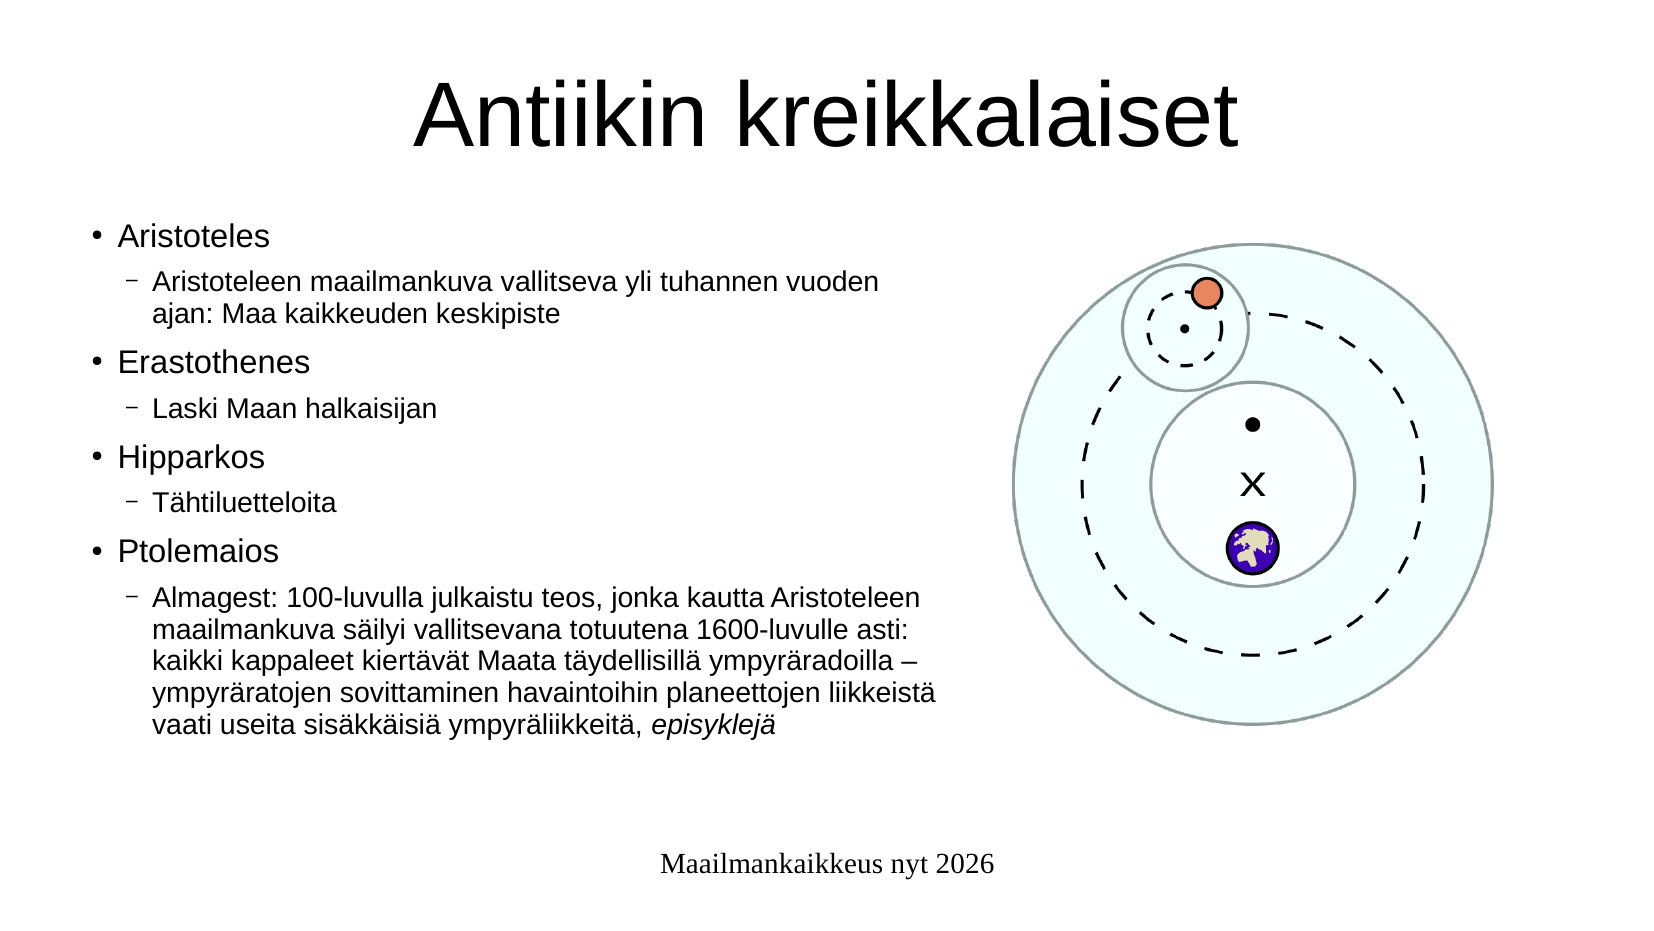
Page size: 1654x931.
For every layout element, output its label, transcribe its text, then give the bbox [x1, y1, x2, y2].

picture [992, 223, 1513, 745]
title Antiikin kreikkalaiset [82, 37, 1571, 193]
list Aristoteles Aristoteleen maailmankuva vallitseva yli tuhannen vuoden ajan: Maa kaikkeuden keskipiste Erastothenes Laski Maan halkaisijan Hipparkos Tähtiluetteloita Ptolemaios Almagest: 100-luvulla julkaistu teos, jonka kautta Aristoteleen maailmankuva säilyi vallitsevana totuutena 1600-luvulle asti: kaikki kappaleet kiertävät Maata täydellisillä ympyräradoilla – ympyräratojen sovittaminen havaintoihin planeettojen liikkeistä vaati useita sisäkkäisiä ympyräliikkeitä, episyklejä [82, 217, 945, 758]
